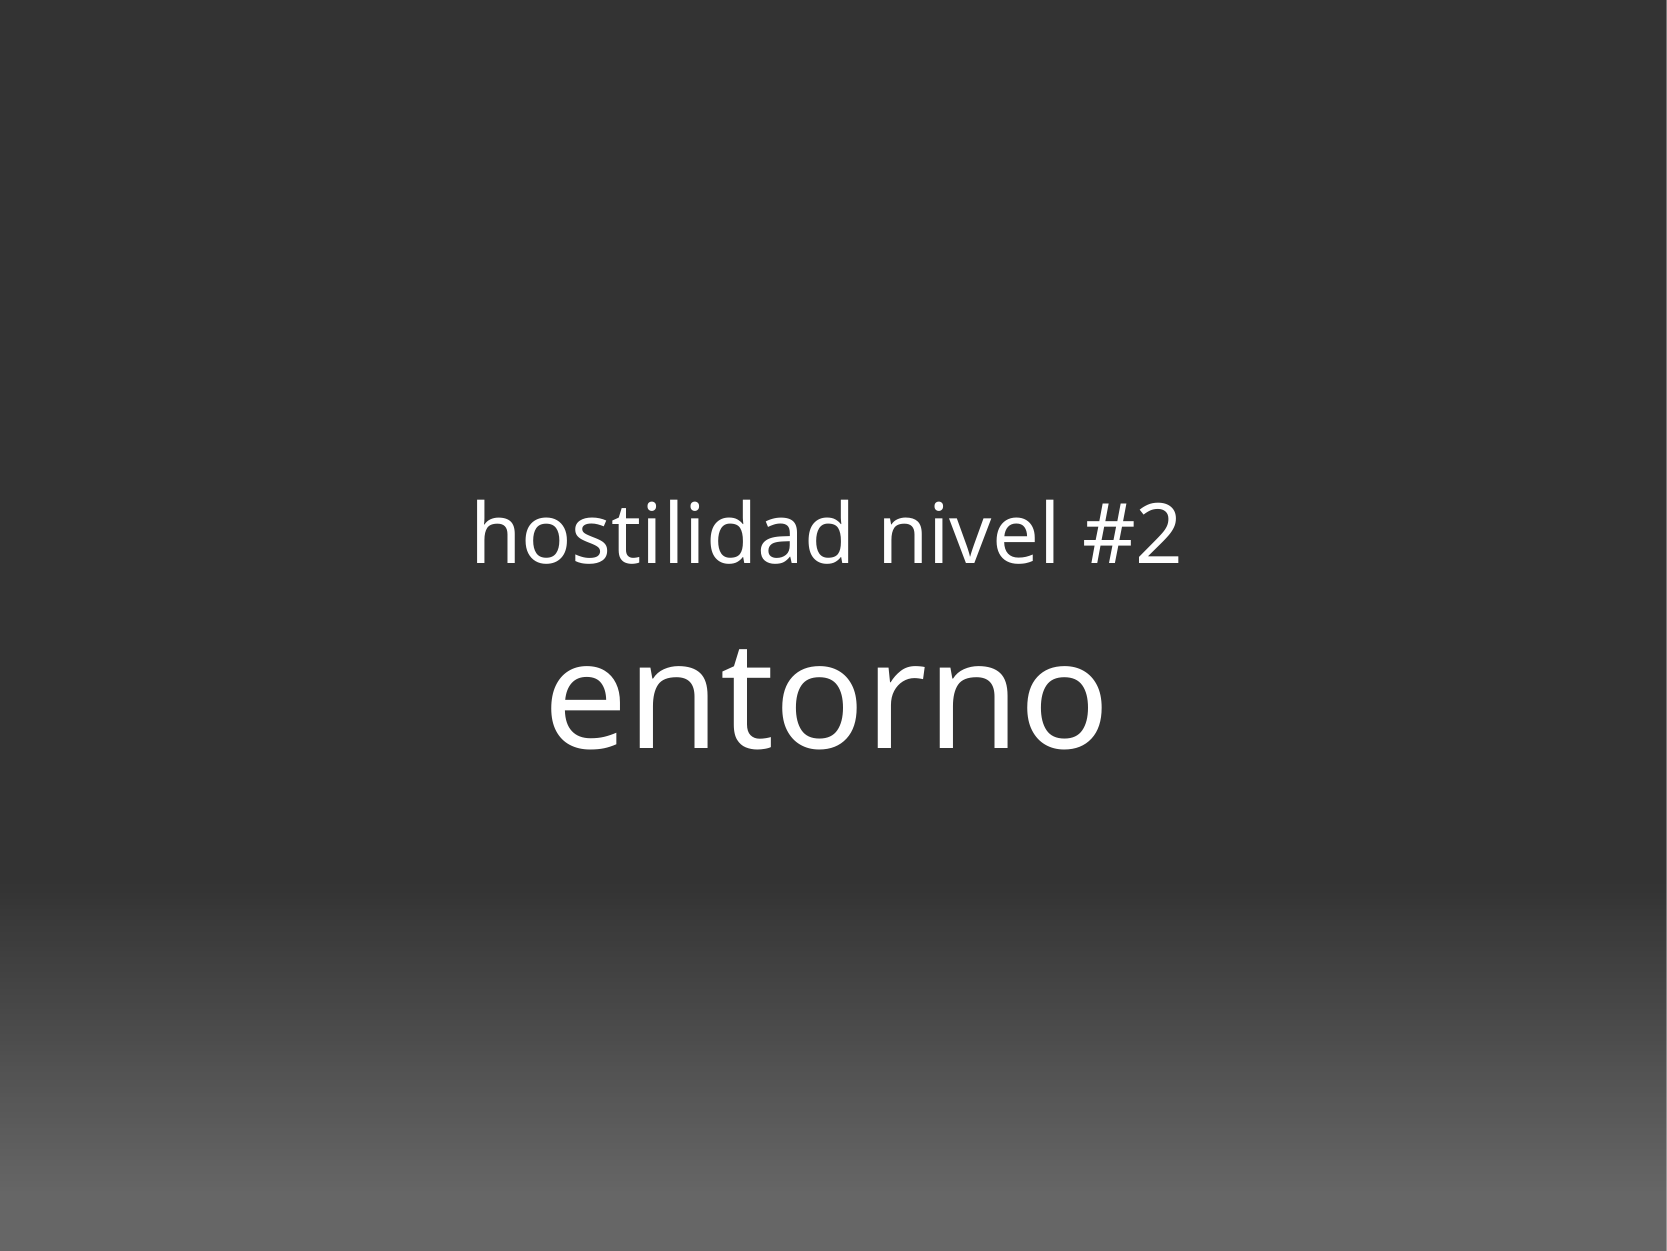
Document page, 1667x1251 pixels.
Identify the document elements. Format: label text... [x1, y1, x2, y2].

picture [0, 0, 1667, 1251]
title hostilidad nivel #2 entorno [118, 490, 1536, 777]
